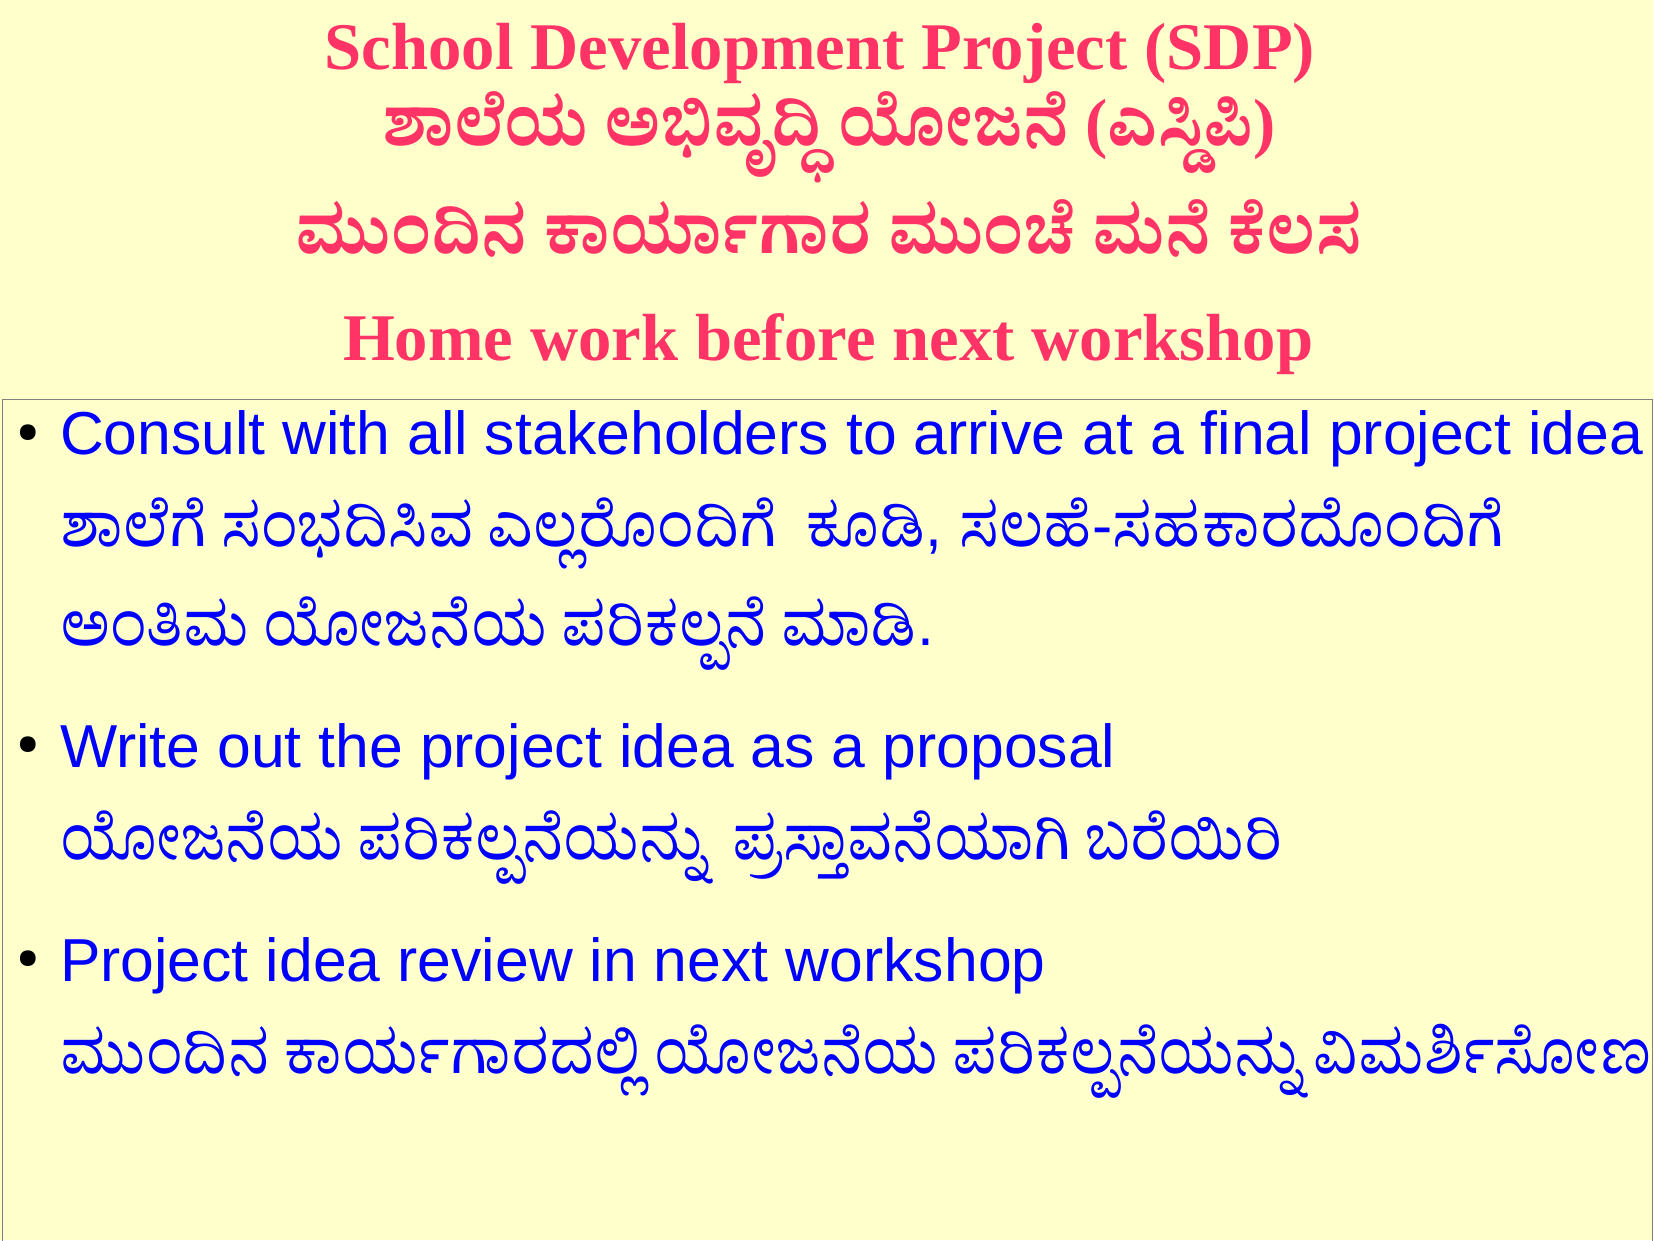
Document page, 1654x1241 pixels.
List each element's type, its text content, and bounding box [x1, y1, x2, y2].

list Consult with all stakeholders to arrive at a final project idea ಶಾಲೆಗೆ ಸಂಭದಿಸಿವ ಎಲ್ಲರೊಂದಿಗೆ ಕೂಡಿ, ಸಲಹೆ-ಸಹಕಾರದೊಂದಿಗೆ ಅಂತಿಮ ಯೋಜನೆಯ ಪರಿಕಲ್ಪನೆ ಮಾಡಿ. Write out the project idea as a proposal ಯೋಜನೆಯ ಪರಿಕಲ್ಪನೆಯನ್ನು ಪ್ರಸ್ತಾವನೆಯಾಗಿ ಬರೆಯಿರಿ Project idea review in next workshop ಮುಂದಿನ ಕಾರ್ಯಗಾರದಲ್ಲಿ ಯೋಜನೆಯ ಪರಿಕಲ್ಪನೆಯನ್ನು ವಿಮರ್ಶಿಸೋಣ [2, 399, 1653, 1241]
title School Development Project (SDP) ಶಾಲೆಯ ಅಭಿವೃದ್ಧಿ ಯೋಜನೆ (ಎಸ್ಡಿಪಿ) ಮುಂದಿನ ಕಾರ್ಯಾಗಾರ ಮುಂಚೆ ಮನೆ ಕೆಲಸ Home work before next workshop [13, 13, 1645, 372]
